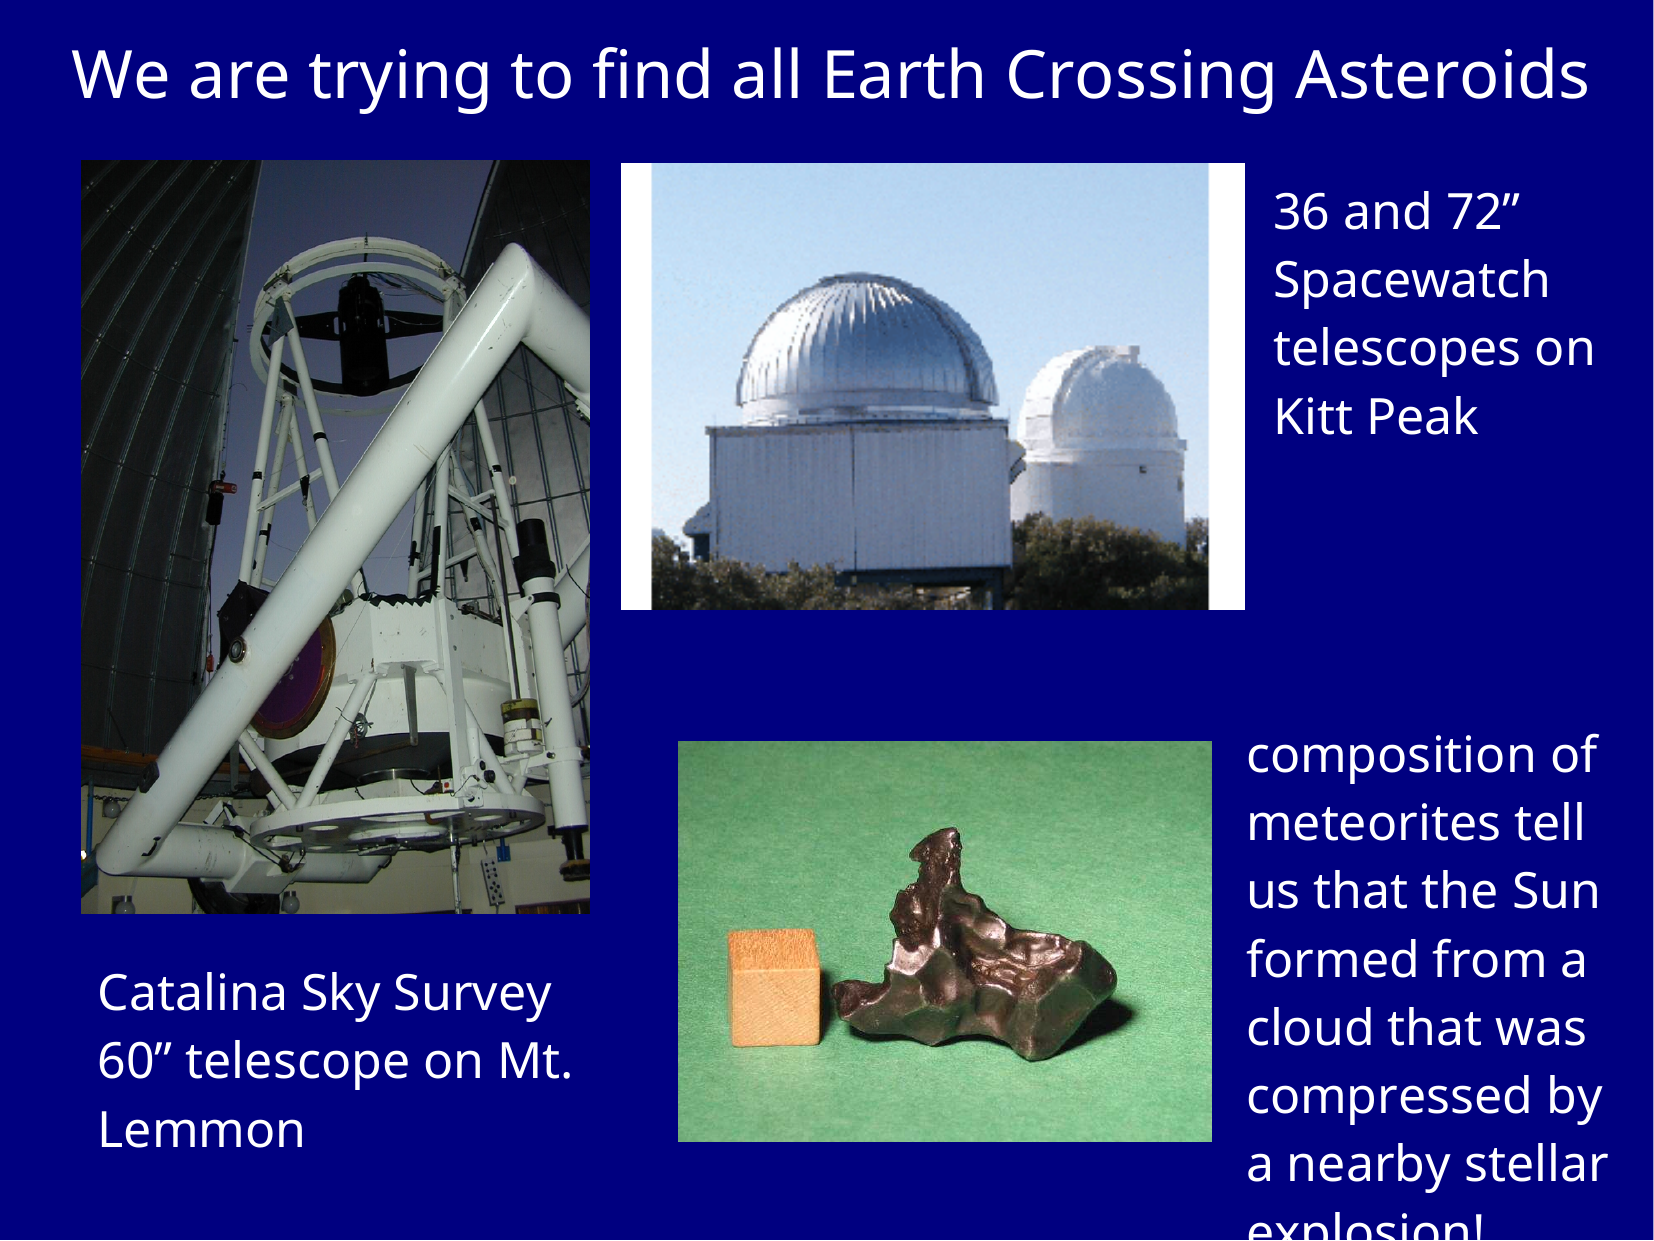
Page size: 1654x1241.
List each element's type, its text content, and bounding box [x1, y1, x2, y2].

text_box composition of meteorites tell us that the Sun formed from a cloud that was compressed by a nearby stellar explosion! [1246, 718, 1629, 1181]
picture [678, 741, 1212, 1142]
picture [81, 160, 590, 915]
title We are trying to find all Earth Crossing Asteroids [58, 0, 1606, 145]
text_box Catalina Sky Survey 60” telescope on Mt. Lemmon [97, 956, 618, 1172]
text_box 36 and 72” Spacewatch telescopes on Kitt Peak [1273, 175, 1598, 610]
picture [621, 163, 1245, 610]
